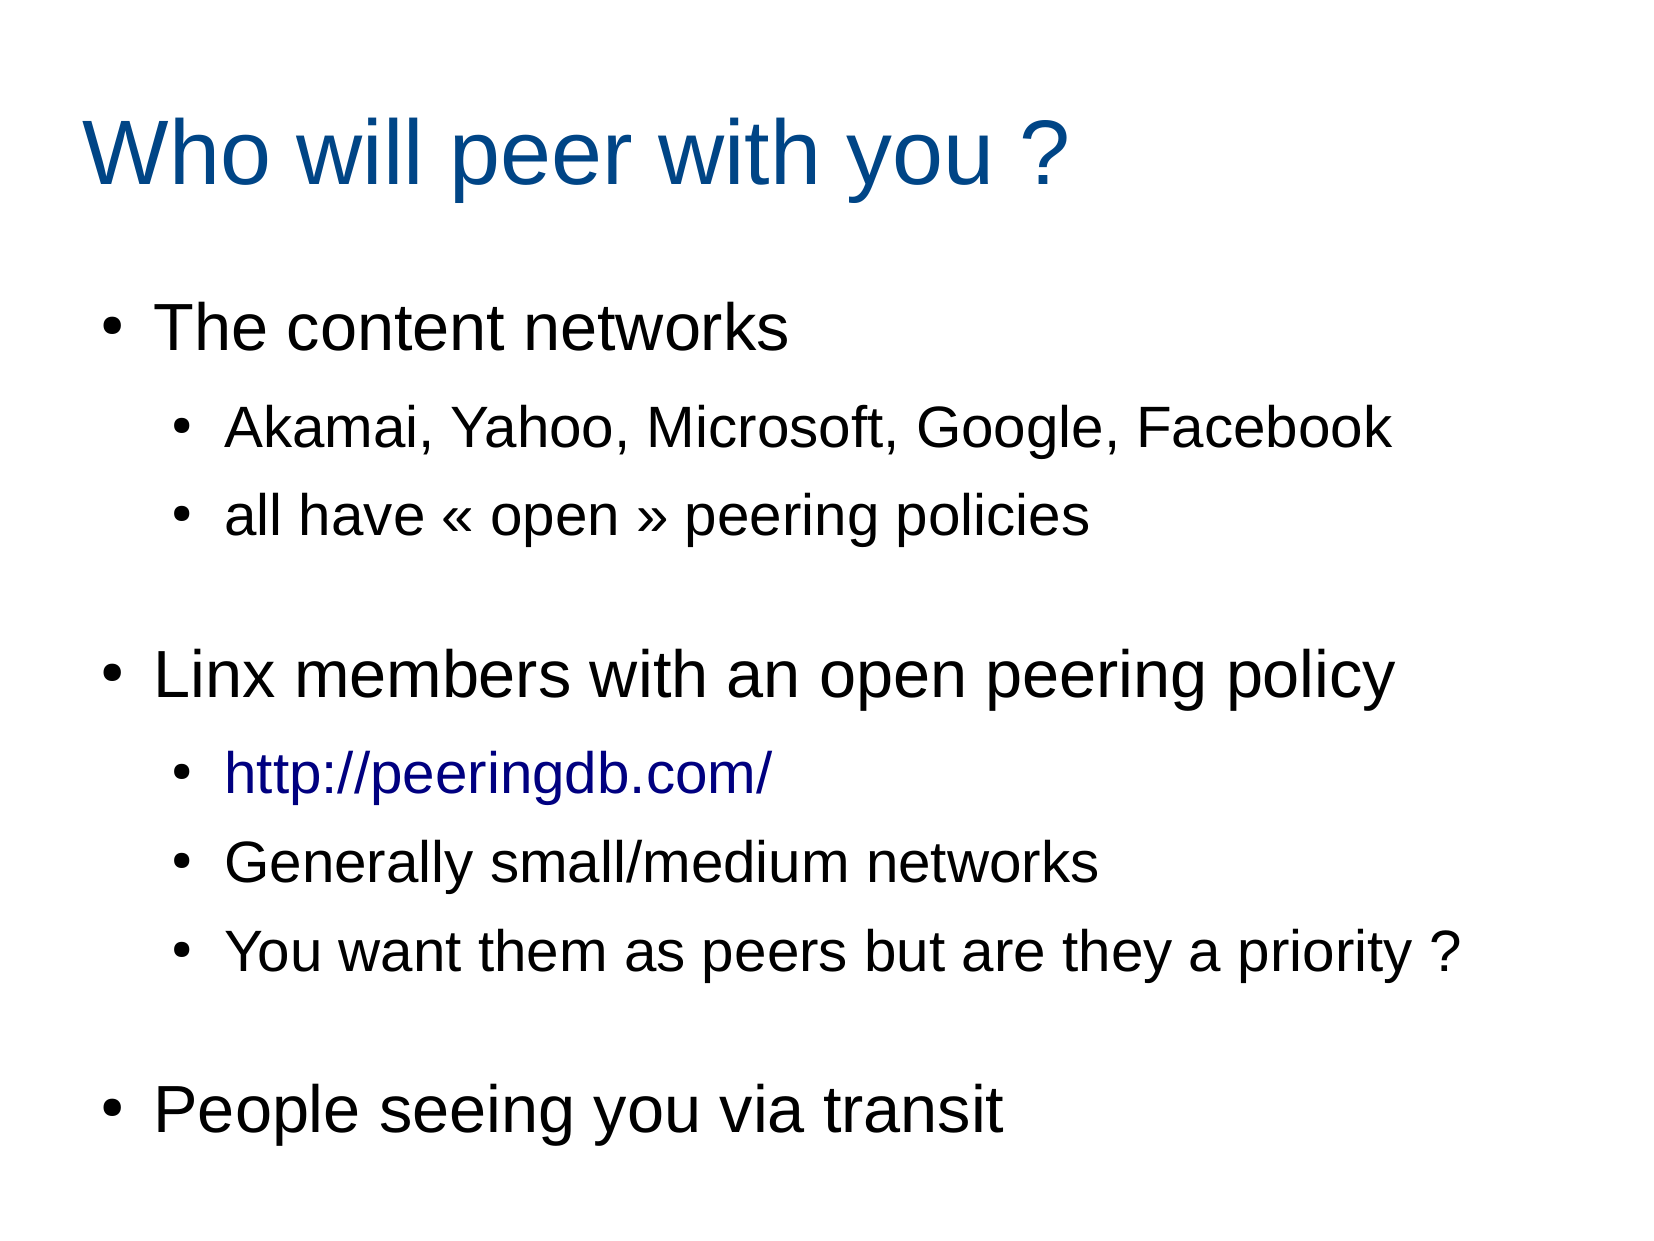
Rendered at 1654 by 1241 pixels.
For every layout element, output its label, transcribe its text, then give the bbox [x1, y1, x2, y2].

title Who will peer with you ? [82, 56, 1571, 250]
list The content networks Akamai, Yahoo, Microsoft, Google, Facebook all have « open » peering policies Linx members with an open peering policy http://peeringdb.com/ Generally small/medium networks You want them as peers but are they a priority ? People seeing you via transit [82, 290, 1571, 1147]
